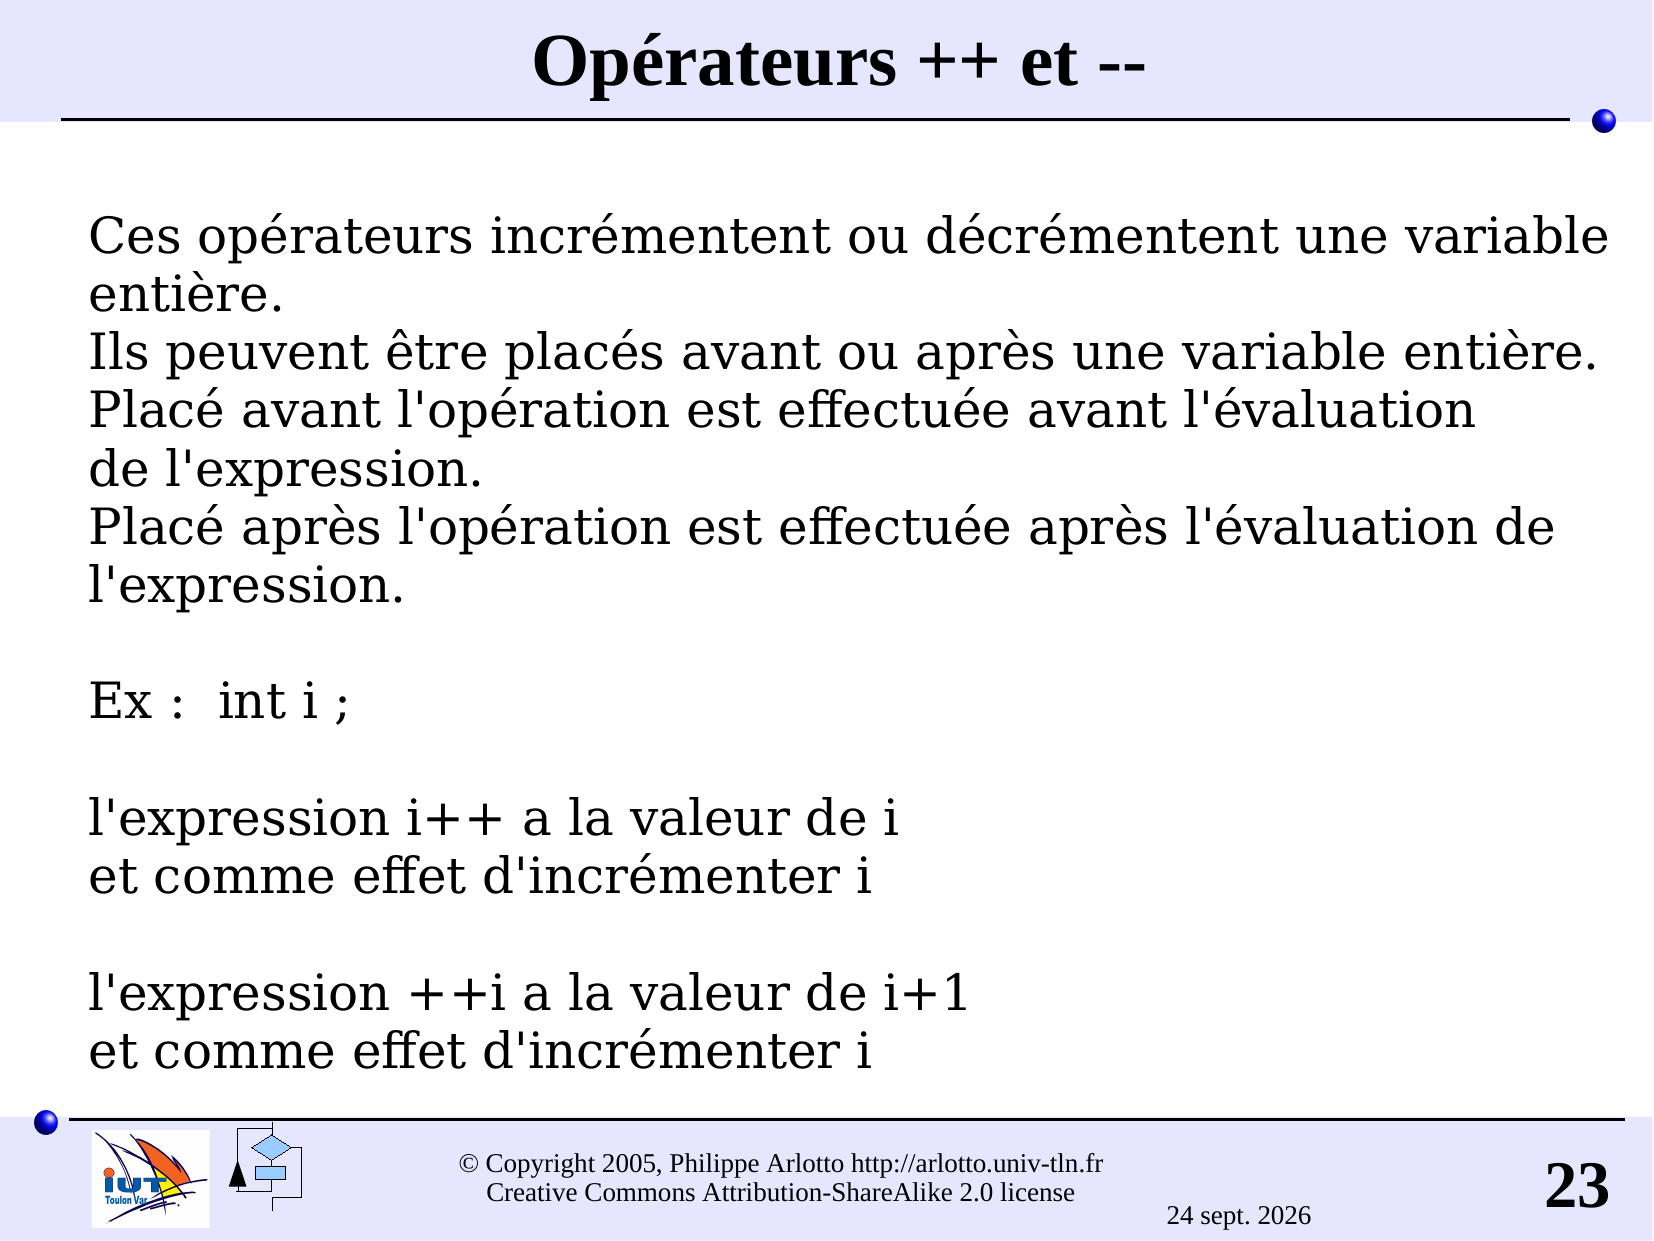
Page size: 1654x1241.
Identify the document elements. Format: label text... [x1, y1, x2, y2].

text_box Ces opérateurs incrémentent ou décrémentent une variable entière. Ils peuvent être placés avant ou après une variable entière. Placé avant l'opération est effectuée avant l'évaluation de l'expression. Placé après l'opération est effectuée après l'évaluation de l'expression. Ex : int i ; l'expression i++ a la valeur de i et comme effet d'incrémenter i l'expression ++i a la valeur de i+1 et comme effet d'incrémenter i [88, 206, 1612, 1085]
title Opérateurs ++ et -- [95, 11, 1585, 110]
